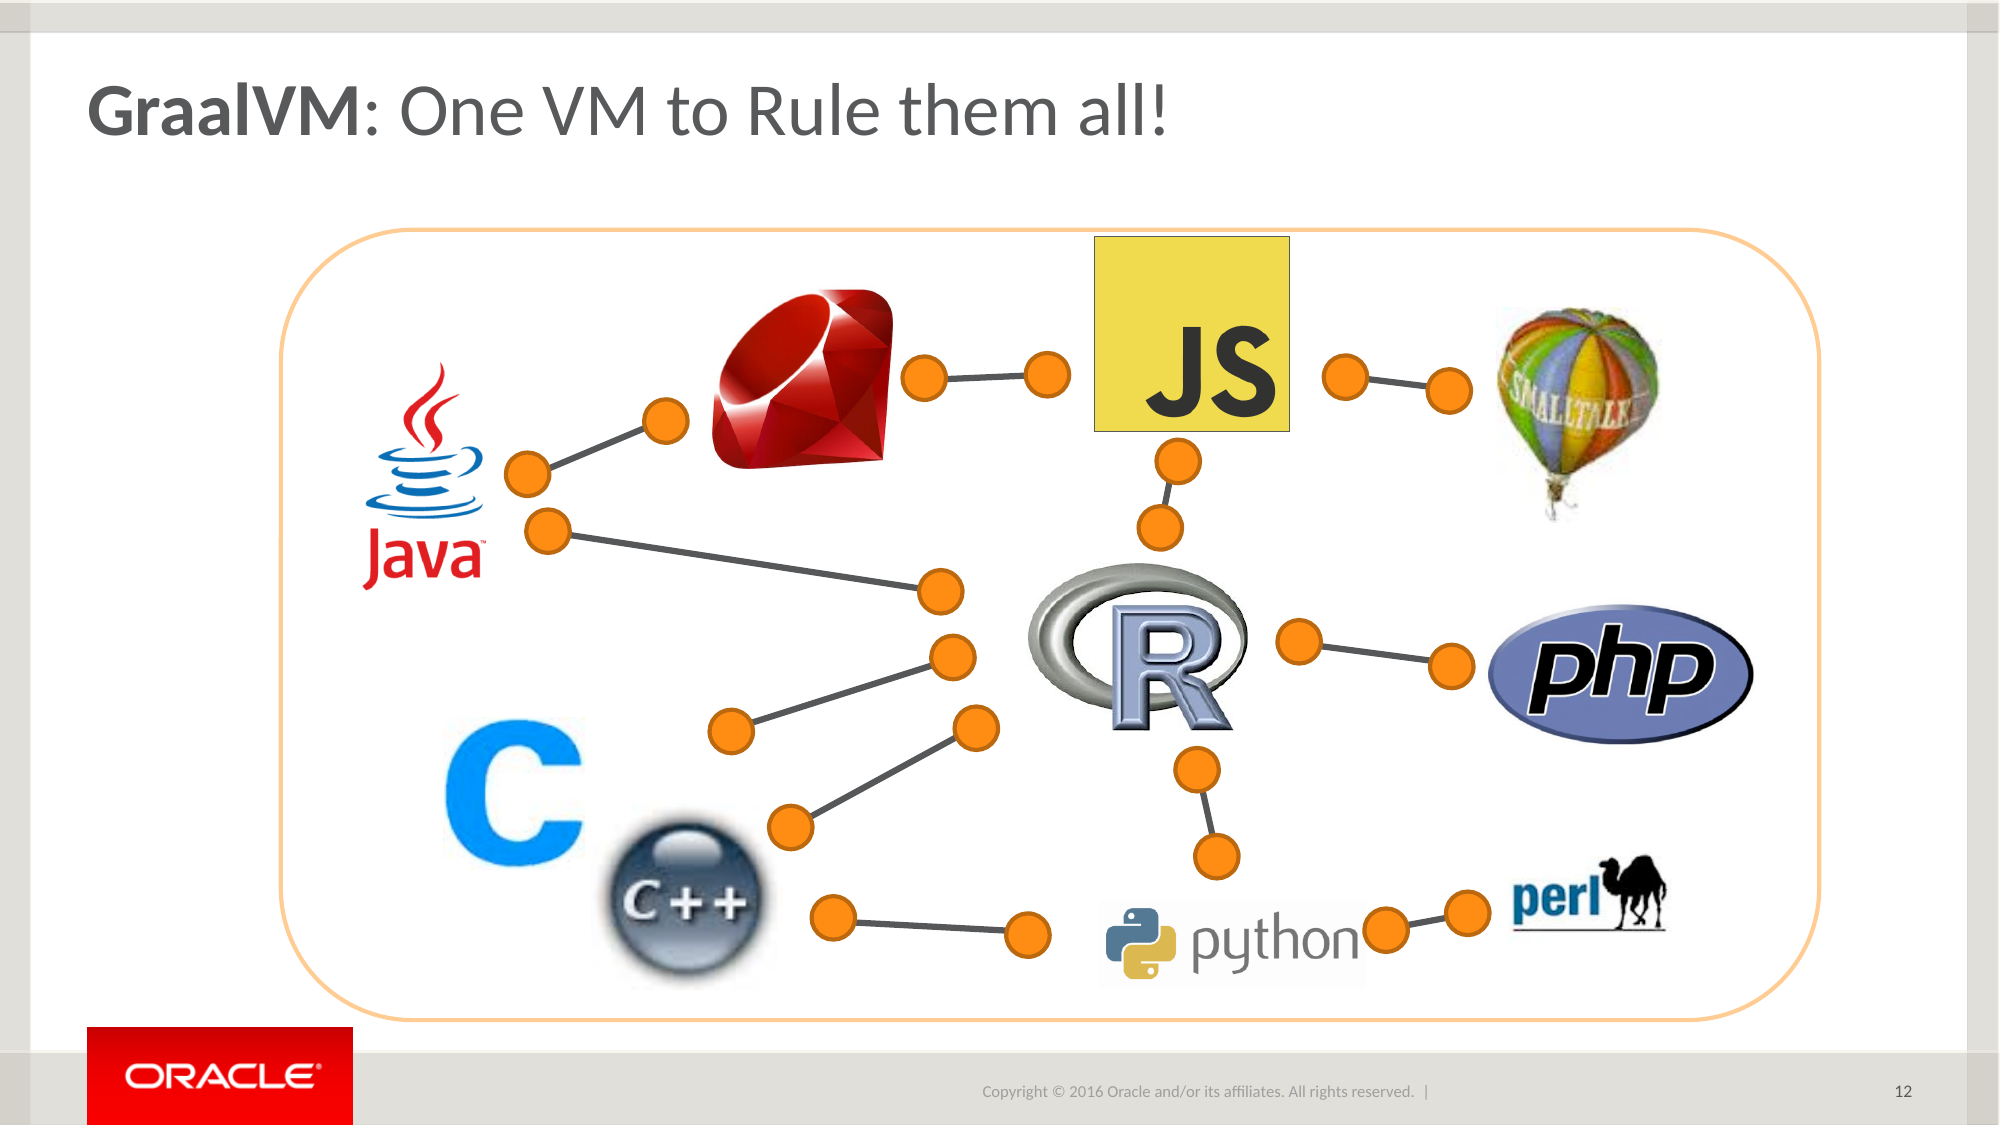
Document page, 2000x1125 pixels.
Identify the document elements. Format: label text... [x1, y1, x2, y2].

picture [1027, 562, 1248, 731]
text_box [526, 509, 570, 553]
picture [1094, 236, 1290, 432]
text_box [769, 805, 813, 850]
text_box [1195, 834, 1239, 879]
text_box [1277, 620, 1321, 664]
picture [87, 1027, 353, 1125]
picture [1507, 851, 1676, 949]
text_box [902, 356, 947, 400]
picture [1099, 901, 1366, 988]
text_box [1427, 369, 1472, 413]
picture [709, 285, 893, 469]
text_box [811, 896, 856, 940]
chart [349, 355, 500, 603]
text_box [954, 706, 999, 751]
text_box [931, 635, 975, 680]
slide_number <number> [1849, 1075, 1913, 1106]
picture [1477, 597, 1764, 757]
text_box [505, 452, 550, 497]
picture [347, 354, 498, 601]
text_box [1323, 355, 1368, 399]
text_box [1364, 908, 1408, 952]
picture [591, 803, 783, 990]
title GraalVM: One VM to Rule them all! [87, 66, 1913, 150]
text_box [1138, 506, 1183, 550]
text_box [1006, 913, 1050, 957]
text_box [1175, 747, 1219, 792]
picture [1496, 307, 1662, 523]
text_box [1025, 352, 1070, 397]
text_box [644, 399, 688, 443]
picture [443, 717, 585, 870]
text_box [919, 570, 963, 614]
text_box [1156, 439, 1201, 484]
text_box [1430, 644, 1474, 689]
text_box [1446, 891, 1490, 936]
text_box [709, 709, 754, 754]
